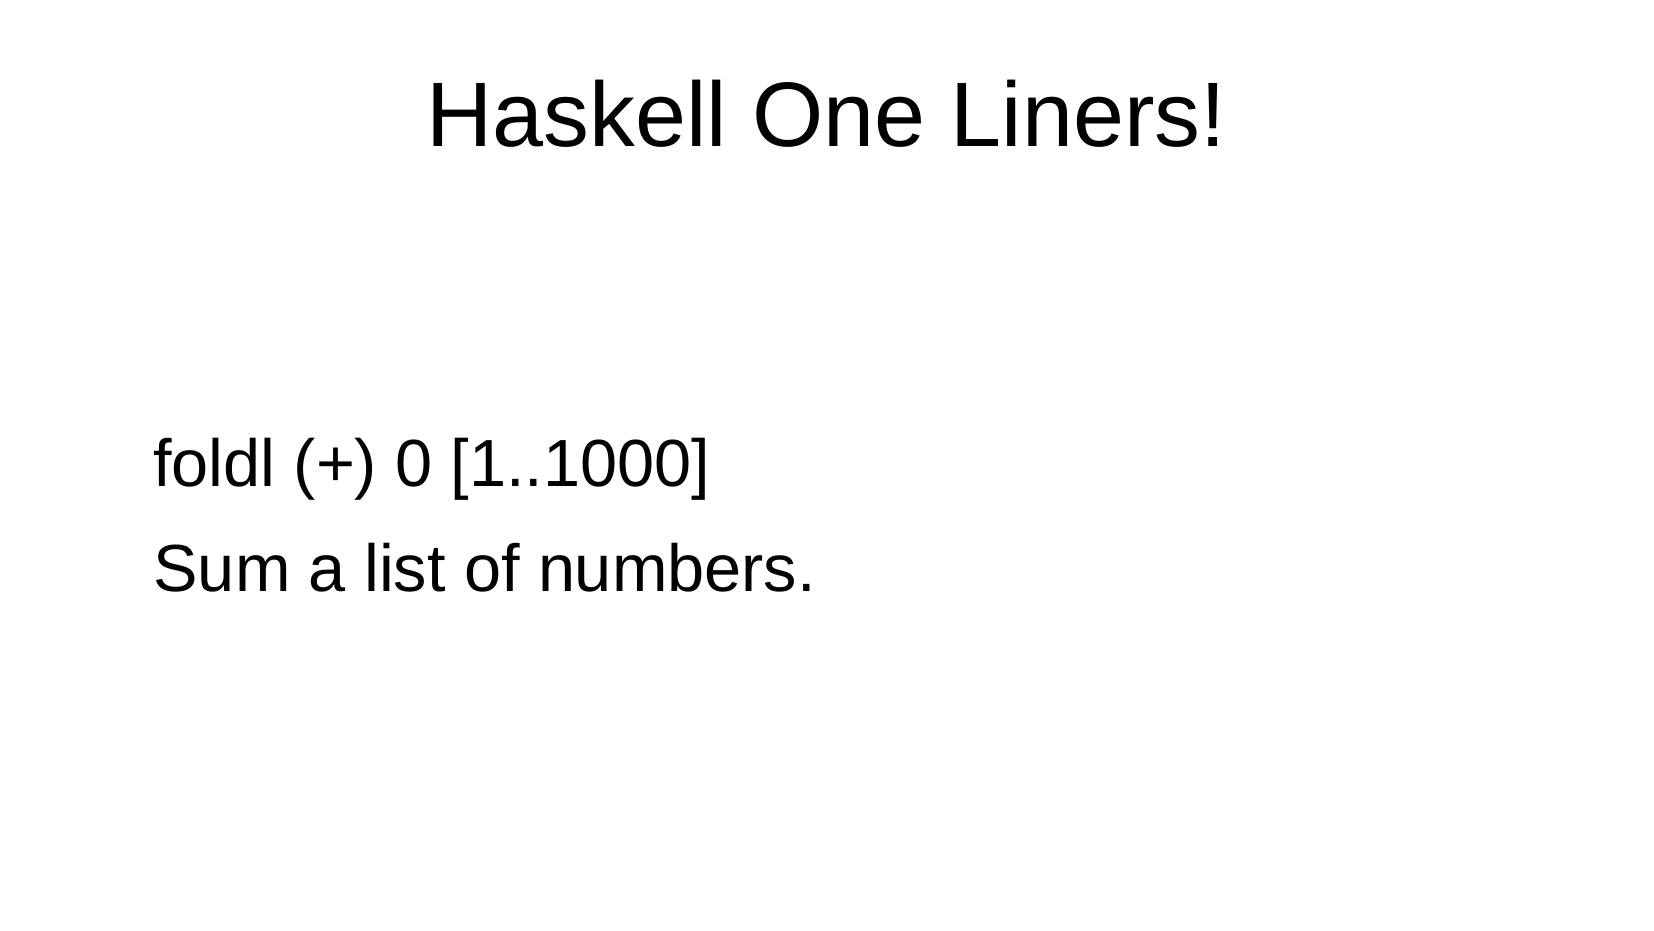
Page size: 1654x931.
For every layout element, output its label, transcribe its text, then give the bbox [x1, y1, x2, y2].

title Haskell One Liners! [82, 37, 1571, 193]
list foldl (+) 0 [1..1000] Sum a list of numbers. [82, 217, 1571, 758]
